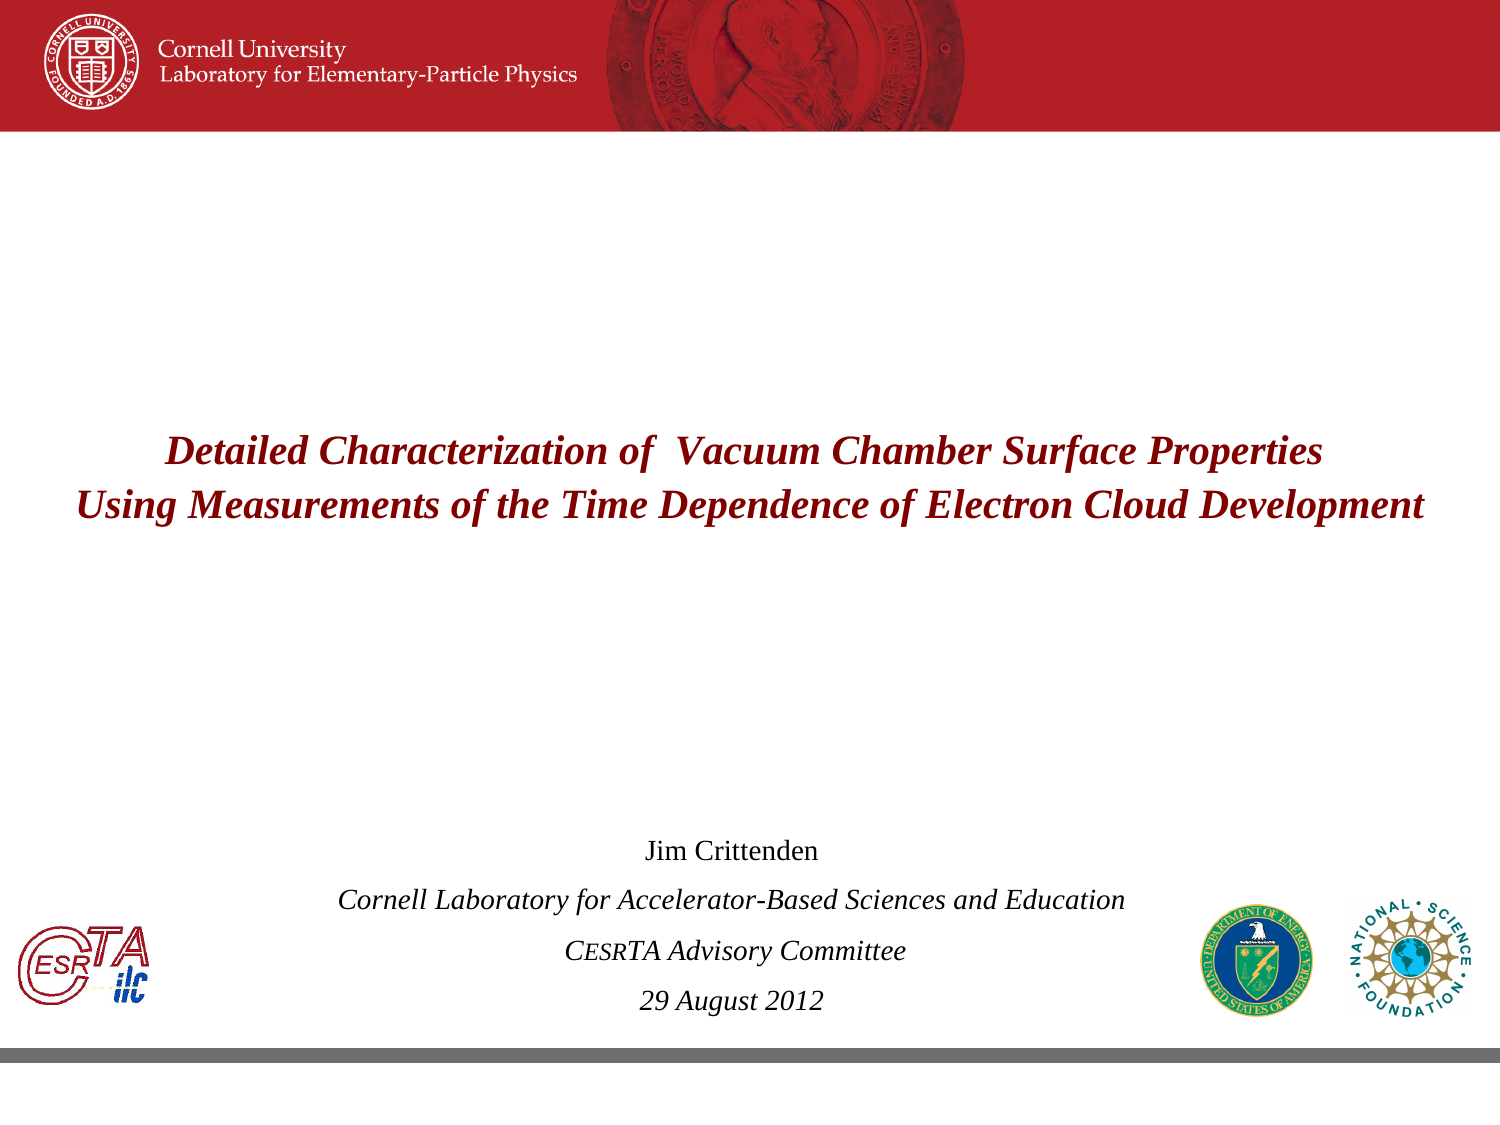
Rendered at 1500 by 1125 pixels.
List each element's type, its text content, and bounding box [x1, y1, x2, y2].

picture [1350, 899, 1471, 1017]
picture [1200, 904, 1313, 1017]
picture [0, 0, 1500, 132]
subtitle Jim Crittenden Cornell Laboratory for Accelerator-Based Sciences and Education CESRTA Advisory Committee 29 August 2012 [281, 825, 1182, 1024]
title Detailed Characterization of Vacuum Chamber Surface Properties Using Measurements of the Time Dependence of Electron Cloud Development [0, 149, 1500, 799]
picture [8, 899, 151, 1036]
